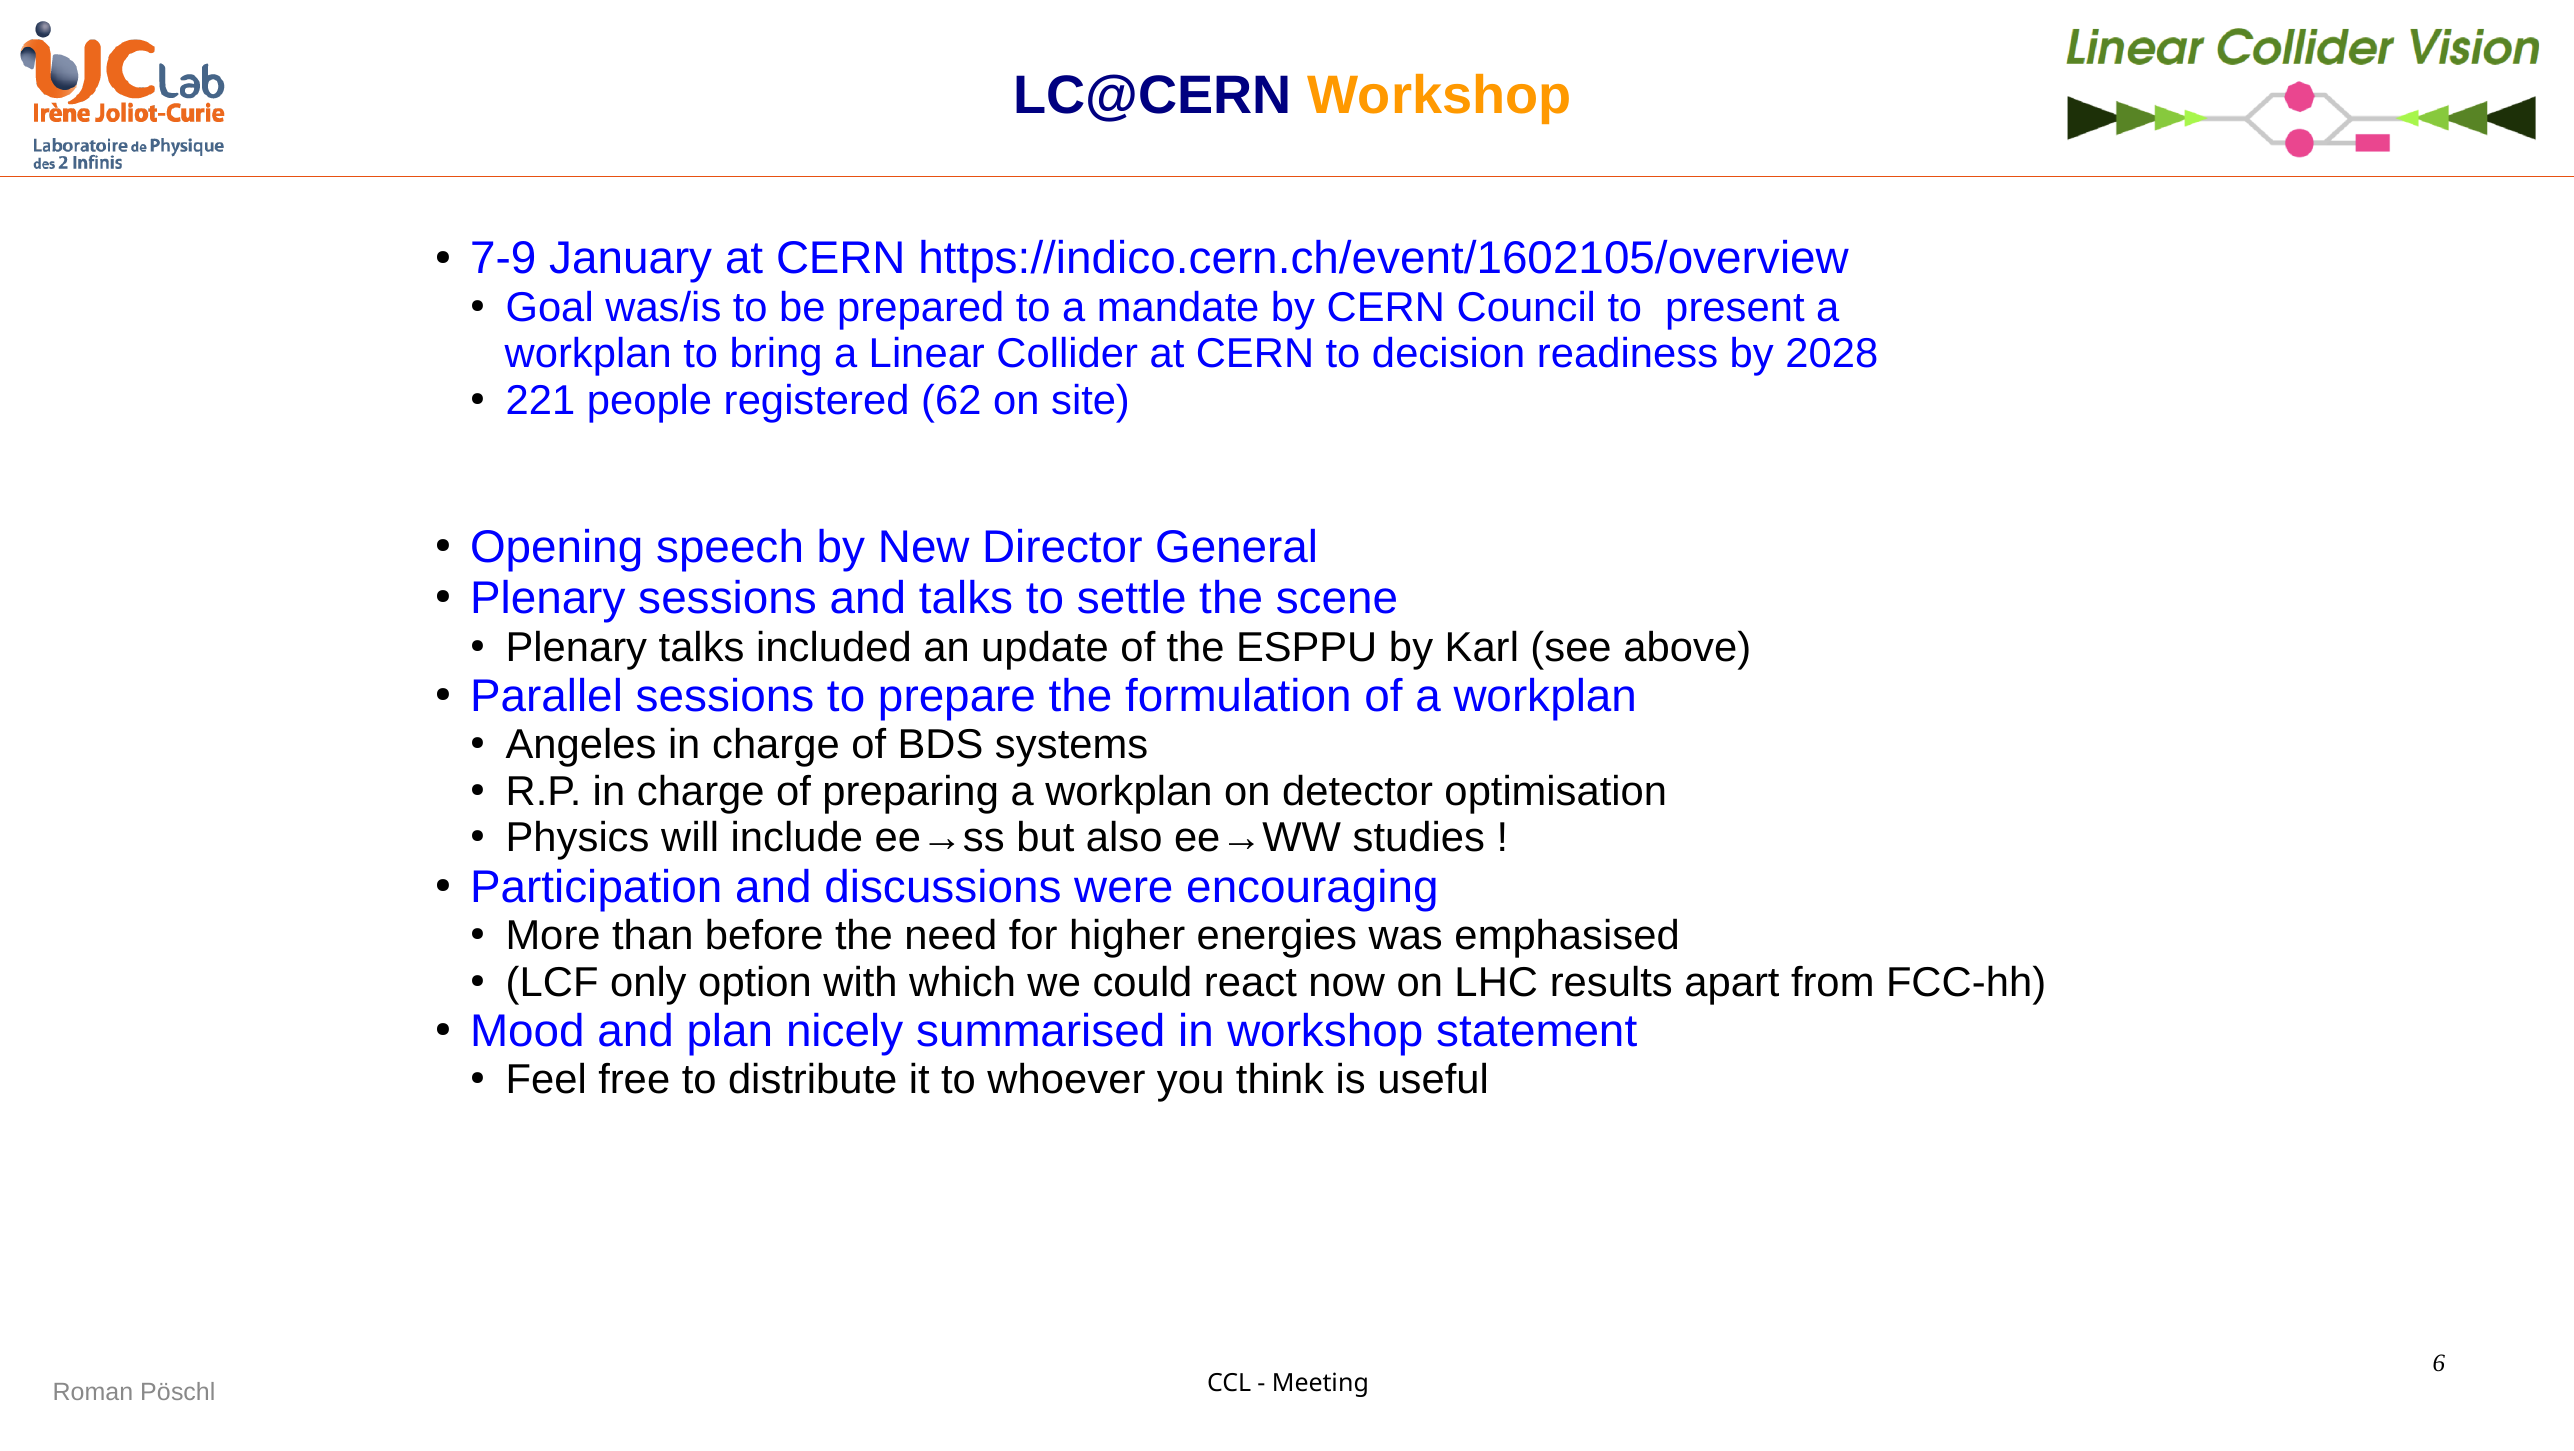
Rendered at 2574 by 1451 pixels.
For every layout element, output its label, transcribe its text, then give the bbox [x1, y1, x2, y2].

picture [4, 5, 240, 184]
text_box 7-9 January at CERN https://indico.cern.ch/event/1602105/overview Goal was/is to be prepared to a mandate by CERN Council to present a workplan to bring a Linear Collider at CERN to decision readiness by 2028 221 people registered (62 on site) Opening speech by New Director General Plenary sessions and talks to settle the scene Plenary talks included an update of the ESPPU by Karl (see above) Parallel sessions to prepare the formulation of a workplan Angeles in charge of BDS systems R.P. in charge of preparing a workplan on detector optimisation Physics will include ee→ss but also ee→WW studies ! Participation and discussions were encouraging More than before the need for higher energies was emphasised (LCF only option with which we could react now on LHC results apart from FCC-hh) Mood and plan nicely summarised in workshop statement Feel free to distribute it to whoever you think is useful [420, 225, 2401, 1336]
title LC@CERN Workshop [67, 29, 2384, 159]
picture [2045, 15, 2552, 166]
